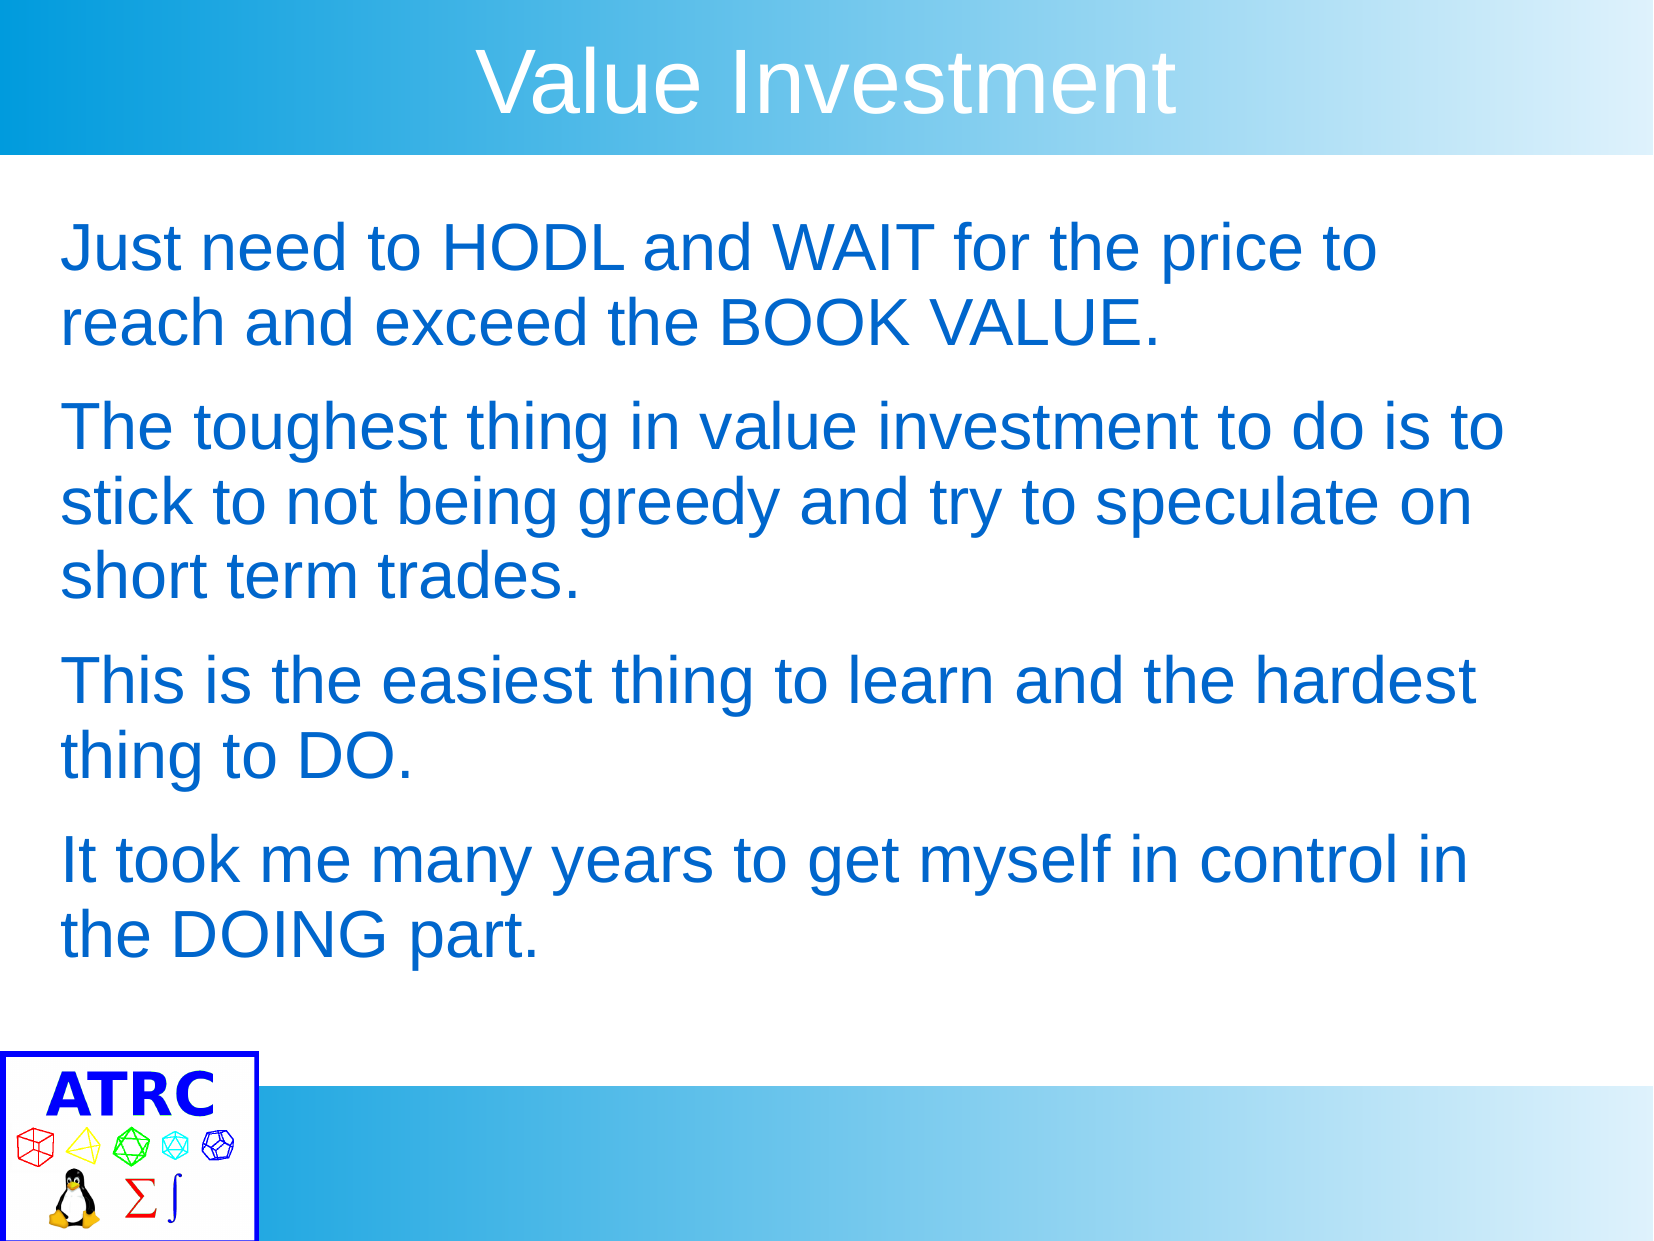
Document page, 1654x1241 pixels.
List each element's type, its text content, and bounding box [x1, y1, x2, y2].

picture [0, 1051, 259, 1241]
title Value Investment [82, 30, 1571, 135]
list Just need to HODL and WAIT for the price to reach and exceed the BOOK VALUE. The toughest thing in value investment to do is to stick to not being greedy and try to speculate on short term trades. This is the easiest thing to learn and the hardest thing to DO. It took me many years to get myself in control in the DOING part. [60, 210, 1549, 930]
